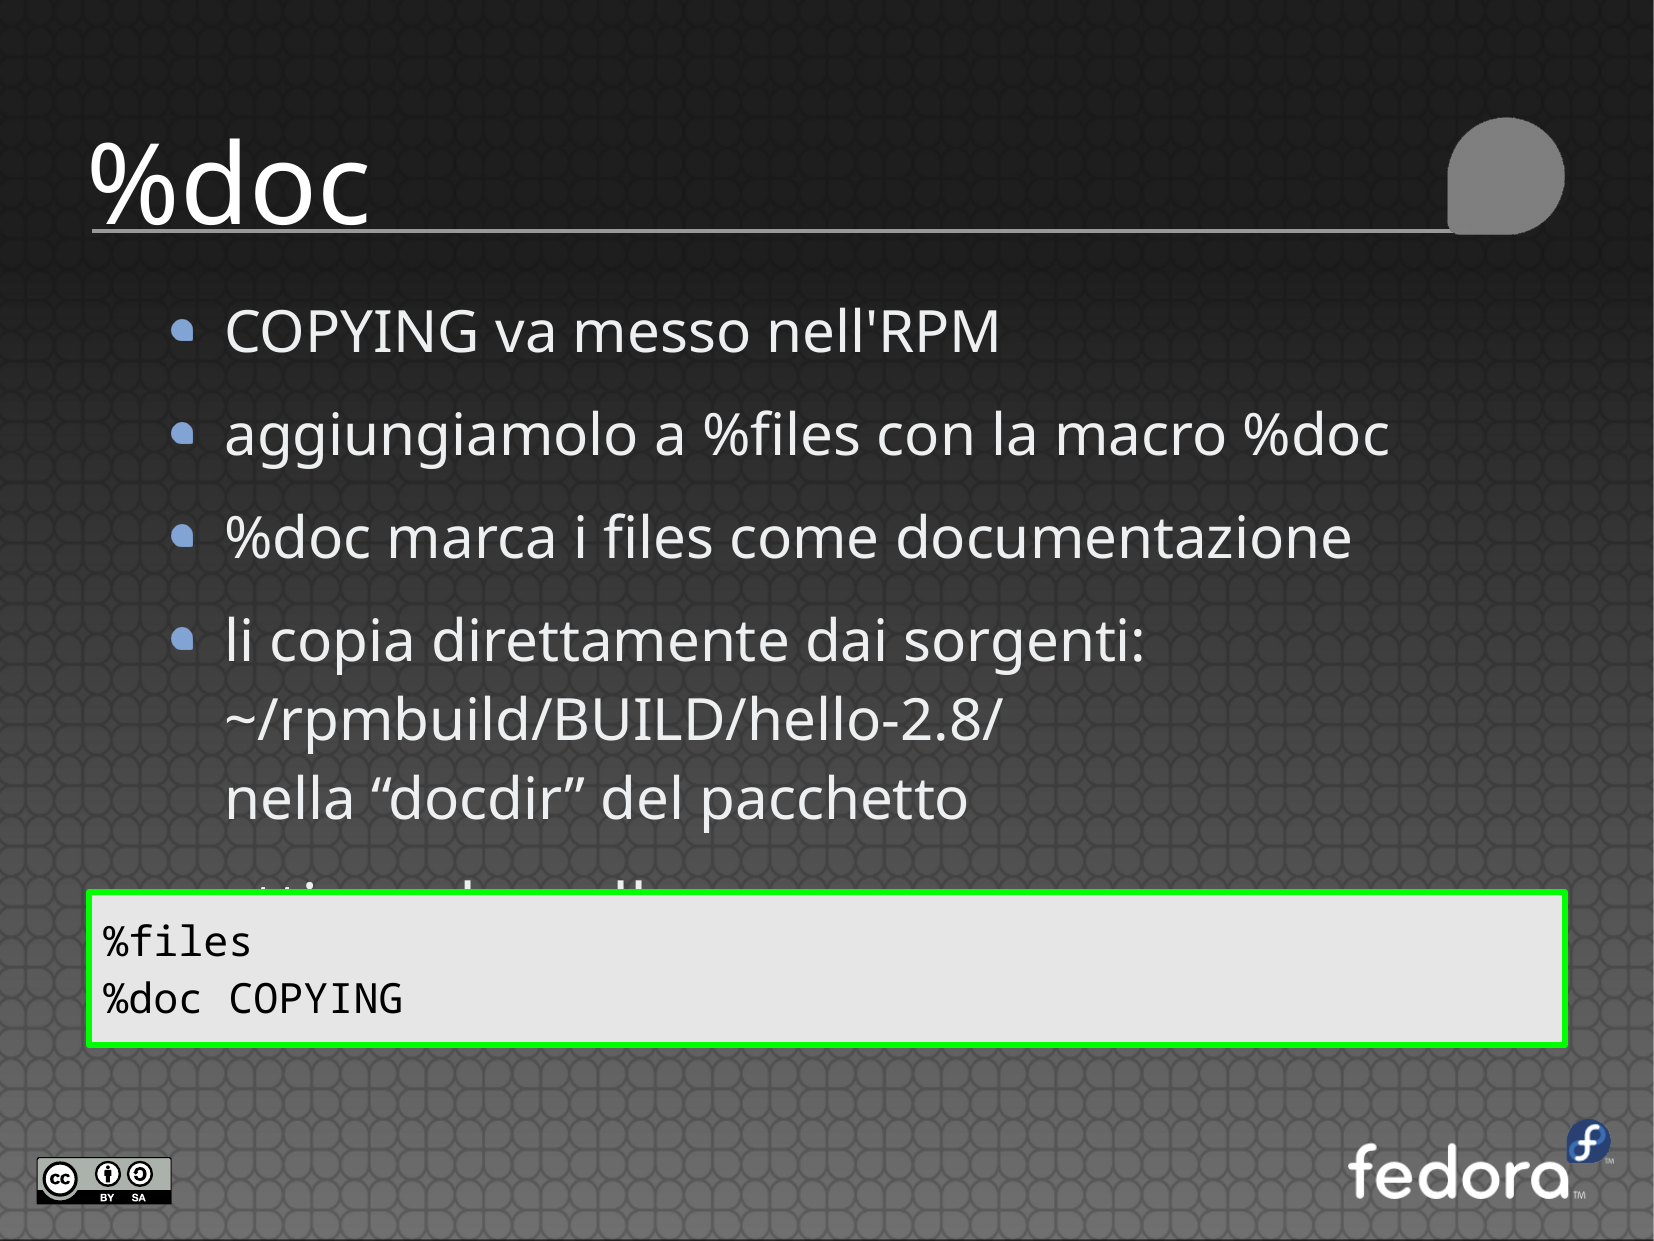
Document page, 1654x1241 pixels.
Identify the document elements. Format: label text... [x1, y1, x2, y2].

list COPYING va messo nell'RPM aggiungiamolo a %files con la macro %doc %doc marca i files come documentazione li copia direttamente dai sorgenti: ~/rpmbuild/BUILD/hello-2.8/ nella “docdir” del pacchetto mettiamolo nello spec: [82, 290, 1571, 1241]
text_box %files %doc COPYING [88, 892, 1565, 1029]
title %doc [86, 110, 1576, 251]
picture [0, 0, 1654, 1241]
